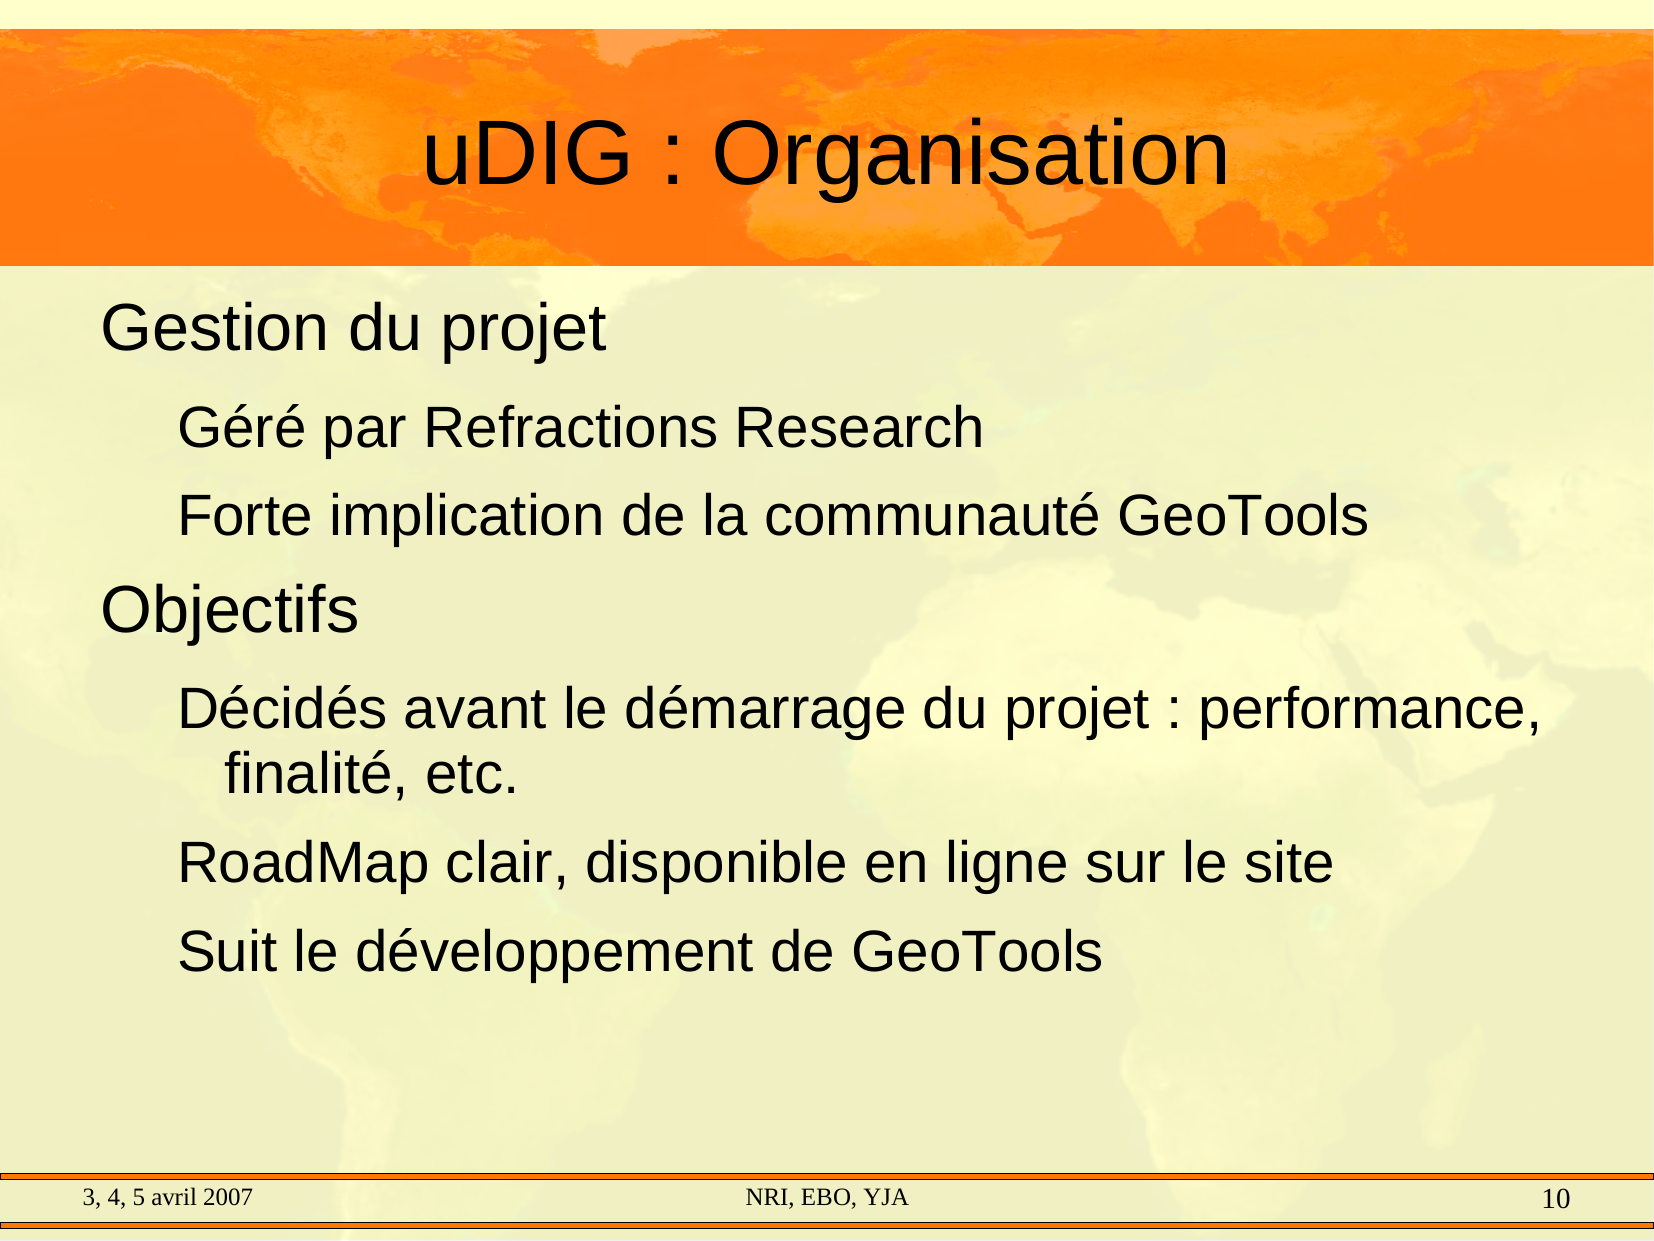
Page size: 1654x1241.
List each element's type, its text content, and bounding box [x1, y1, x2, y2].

title uDIG : Organisation [82, 49, 1571, 257]
list Gestion du projet Géré par Refractions Research Forte implication de la communauté GeoTools Objectifs Décidés avant le démarrage du projet : performance, finalité, etc. RoadMap clair, disponible en ligne sur le site Suit le développement de GeoTools [82, 290, 1571, 1109]
picture [0, 29, 1654, 266]
